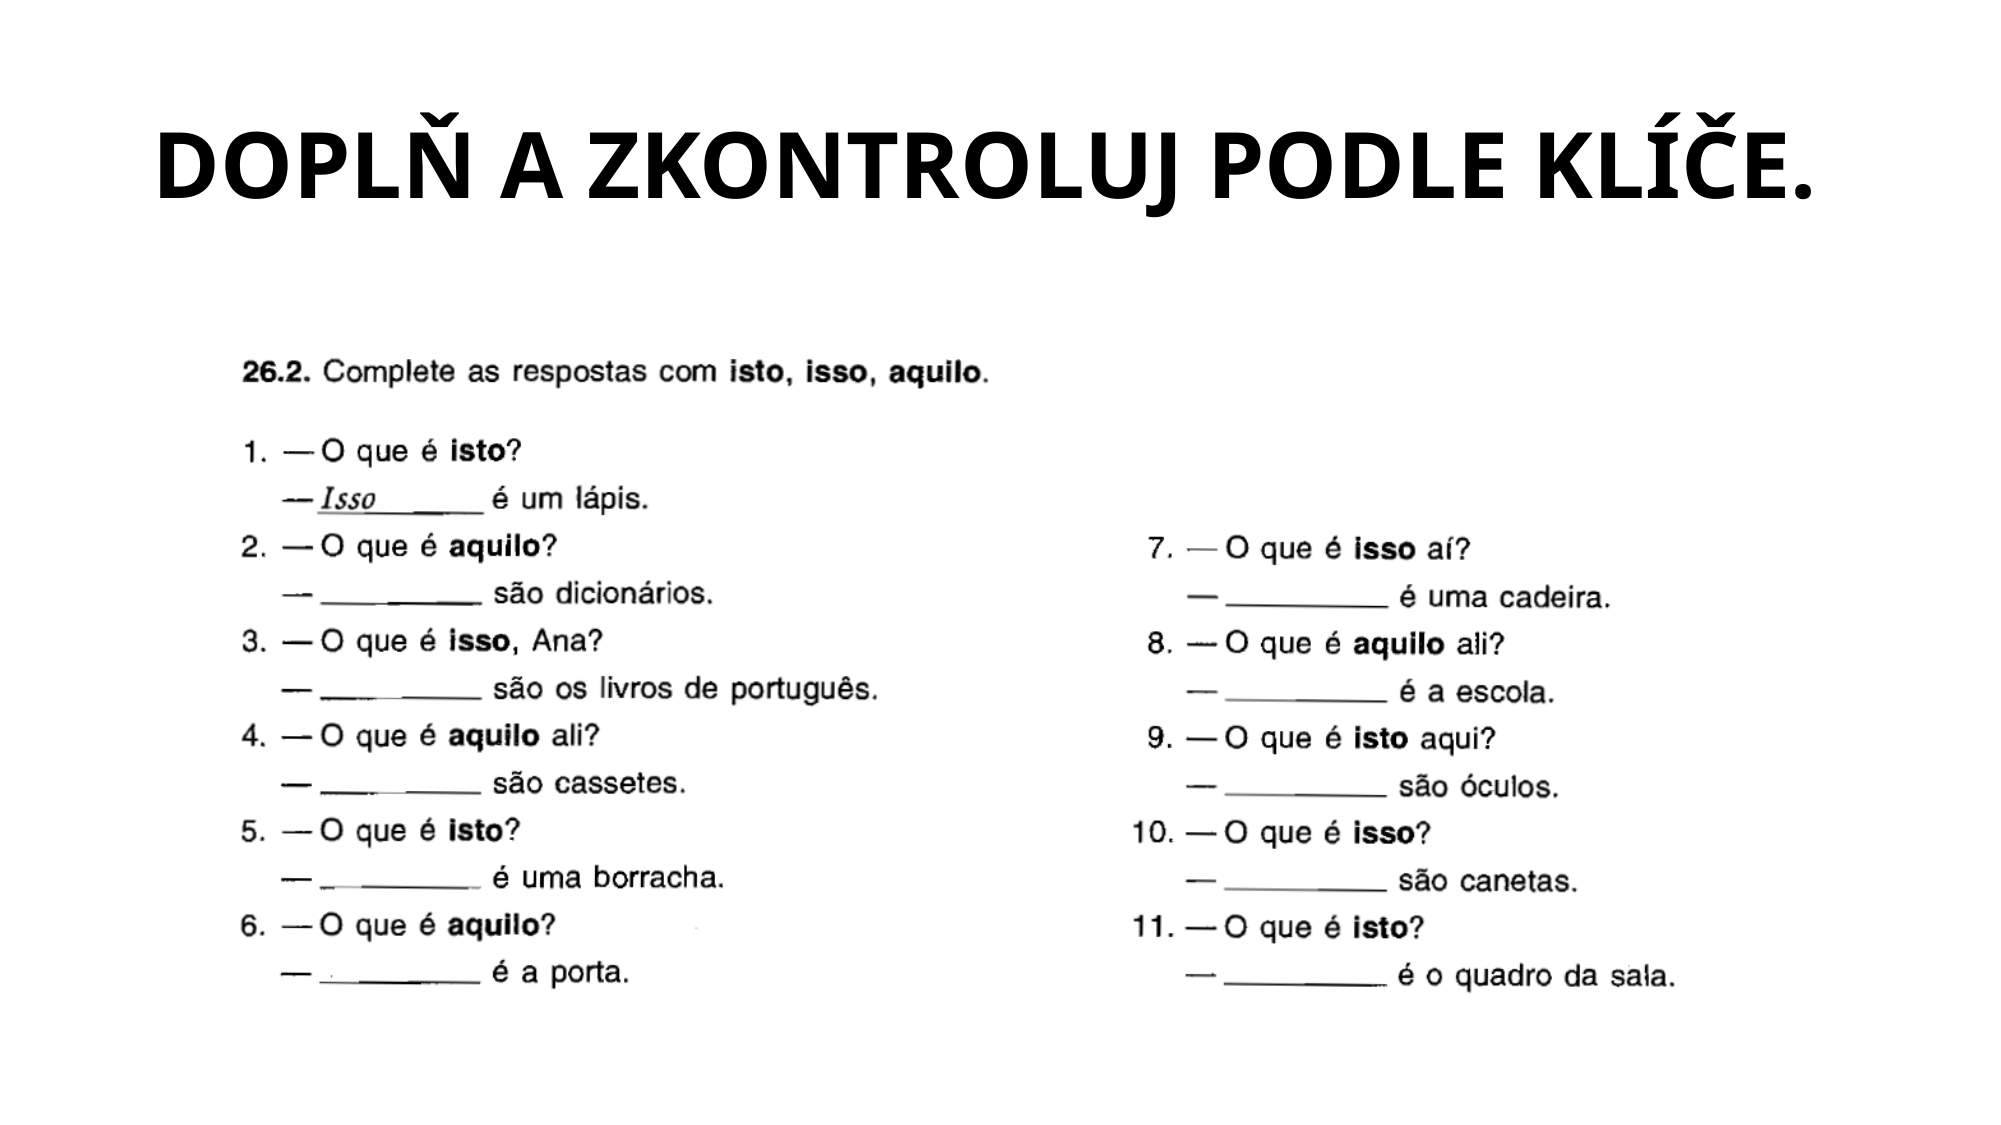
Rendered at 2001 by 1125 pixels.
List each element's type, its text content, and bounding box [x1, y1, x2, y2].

picture [197, 326, 1772, 1032]
title DOPLŇ A ZKONTROLUJ PODLE KLÍČE. [137, 59, 1863, 278]
